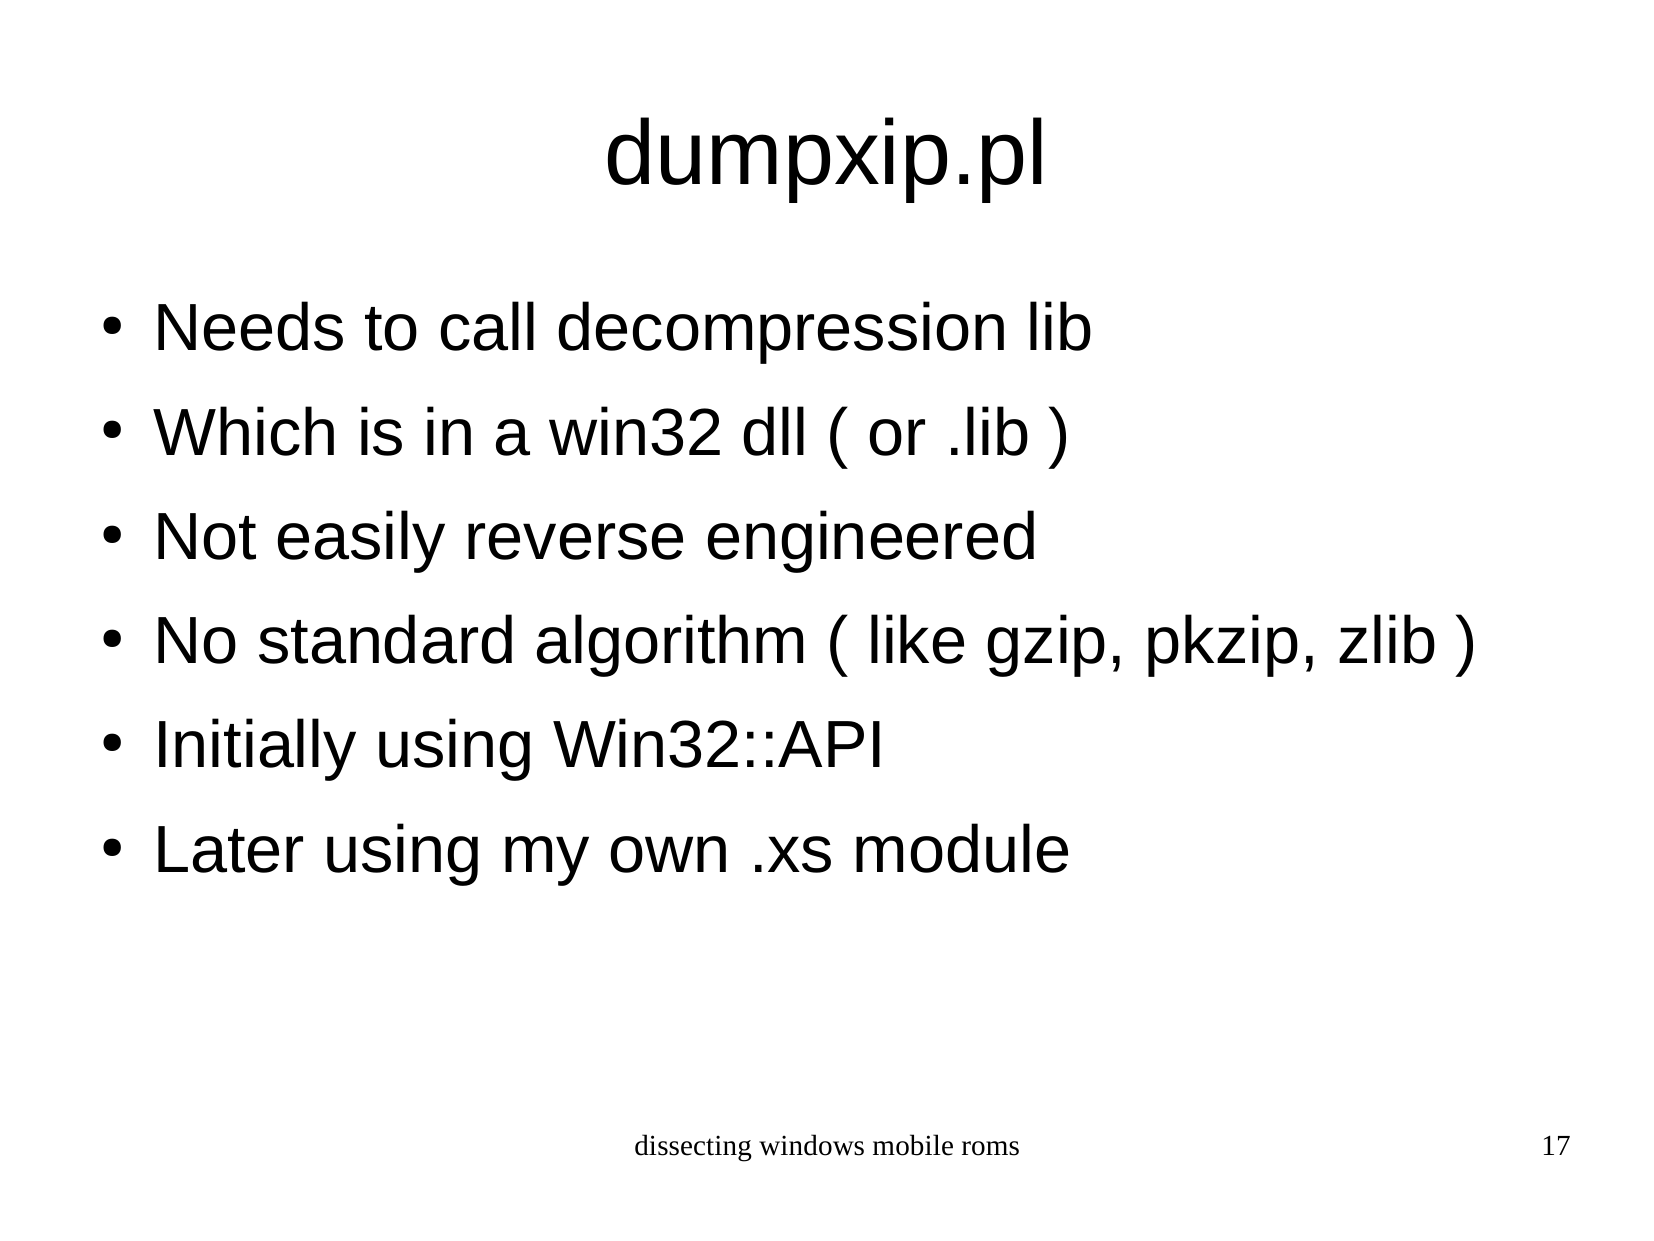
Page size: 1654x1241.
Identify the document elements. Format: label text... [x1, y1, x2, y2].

title dumpxip.pl [82, 56, 1571, 250]
list Needs to call decompression lib Which is in a win32 dll ( or .lib ) Not easily reverse engineered No standard algorithm ( like gzip, pkzip, zlib ) Initially using Win32::API Later using my own .xs module [82, 290, 1571, 1094]
